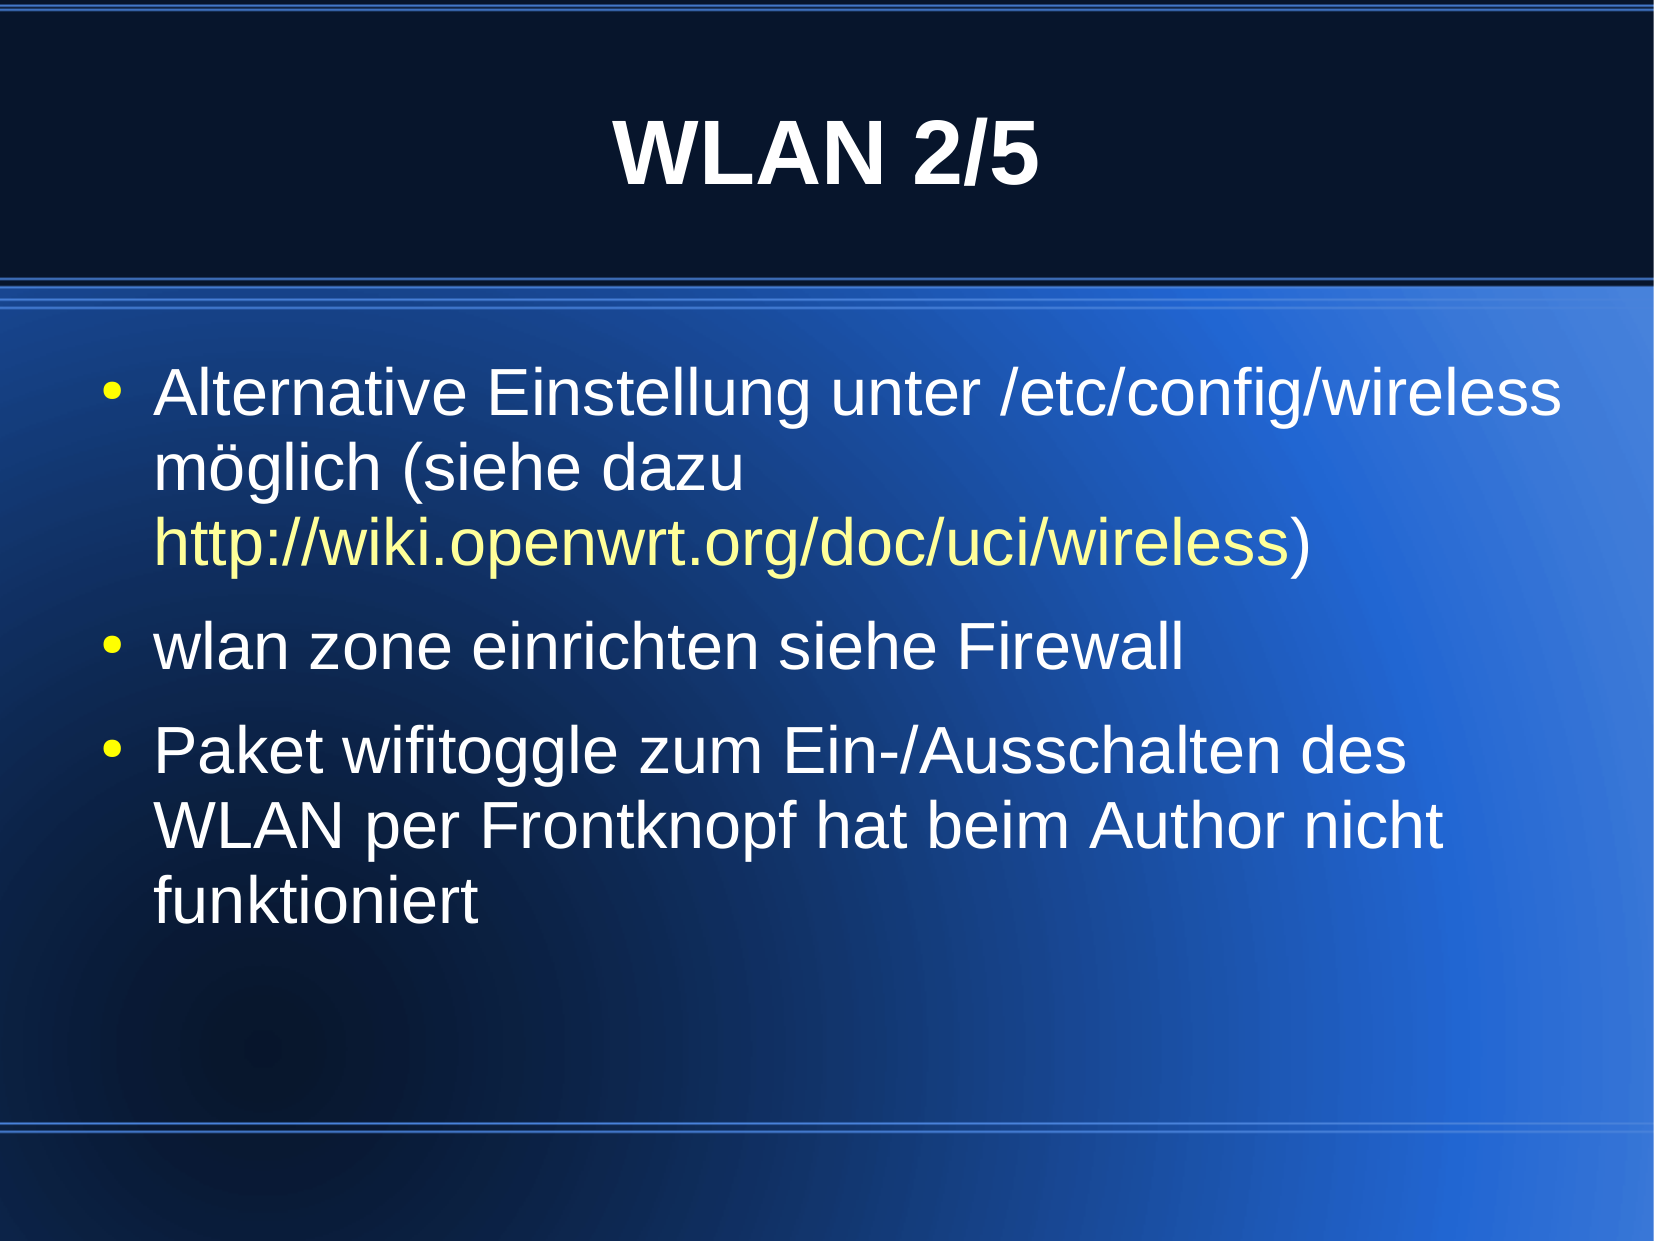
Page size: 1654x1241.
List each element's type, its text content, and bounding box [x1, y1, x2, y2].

list Alternative Einstellung unter /etc/config/wireless möglich (siehe dazu http://wiki.openwrt.org/doc/uci/wireless) wlan zone einrichten siehe Firewall Paket wifitoggle zum Ein-/Ausschalten des WLAN per Frontknopf hat beim Author nicht funktioniert [82, 355, 1571, 1159]
picture [0, 0, 1654, 1241]
title WLAN 2/5 [82, 56, 1571, 250]
